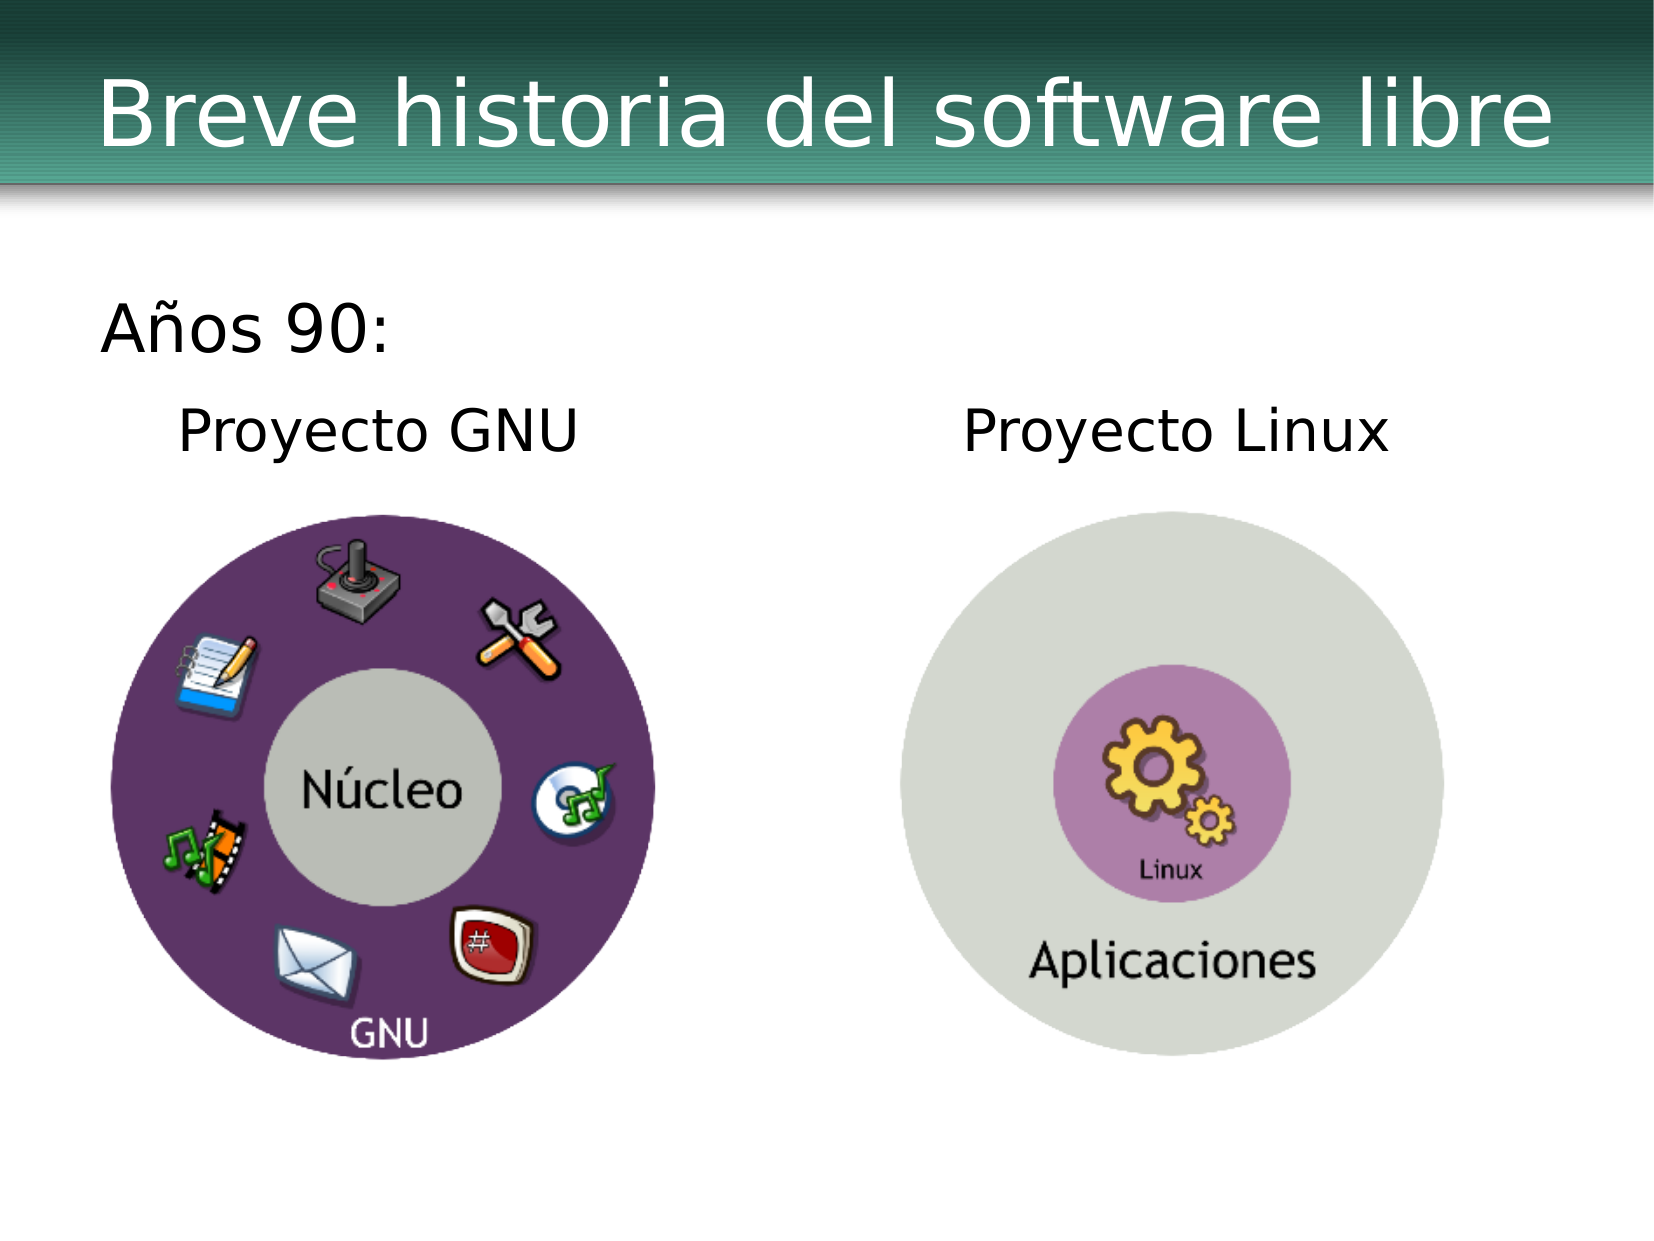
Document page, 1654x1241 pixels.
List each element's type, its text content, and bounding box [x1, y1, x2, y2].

list Años 90: Proyecto GNU Proyecto Linux [82, 290, 1565, 1094]
title Breve historia del software libre [82, 11, 1571, 219]
picture [88, 501, 682, 1083]
picture [874, 487, 1471, 1081]
picture [0, 0, 1654, 225]
